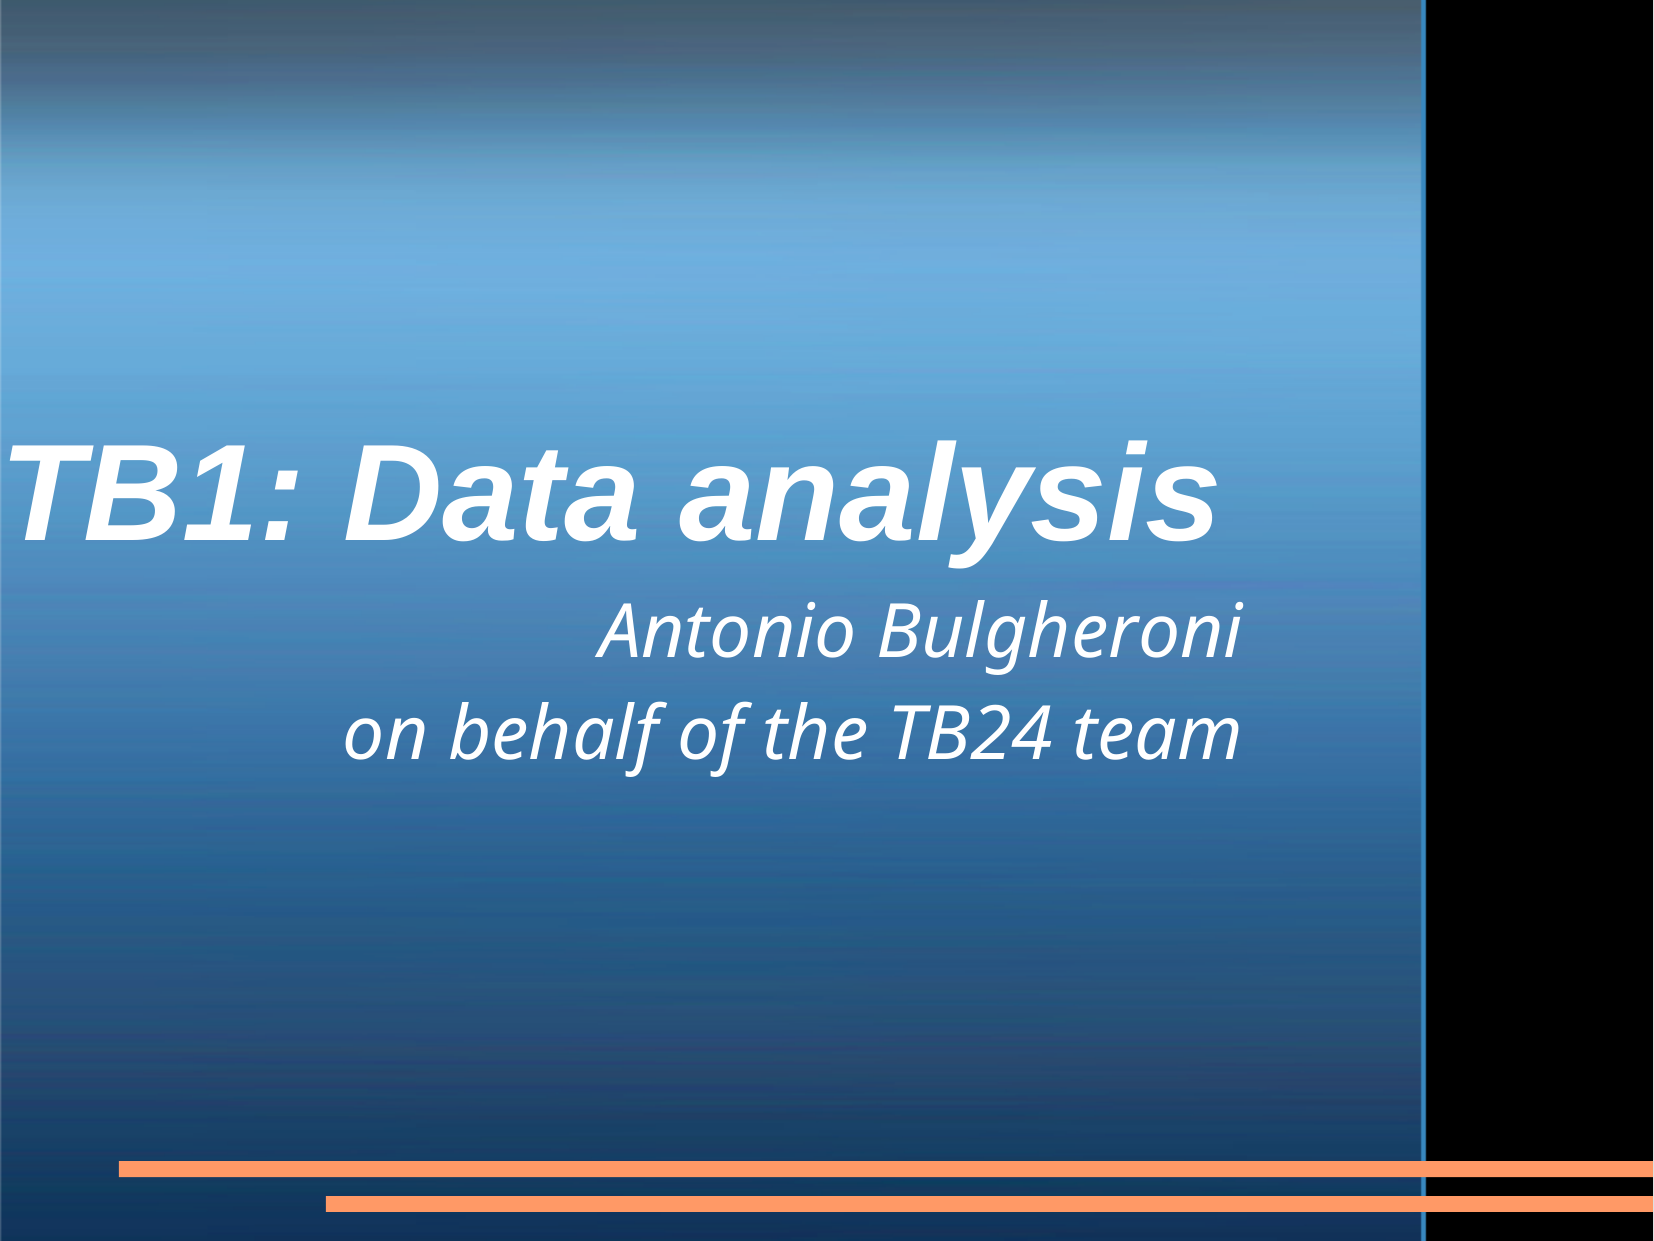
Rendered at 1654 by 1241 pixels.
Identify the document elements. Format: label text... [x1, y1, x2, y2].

title TB1: Data analysis [0, 388, 1448, 597]
title Antonio Bulgheroni on behalf of the TB24 team [150, 600, 1244, 862]
picture [0, 0, 1654, 1241]
